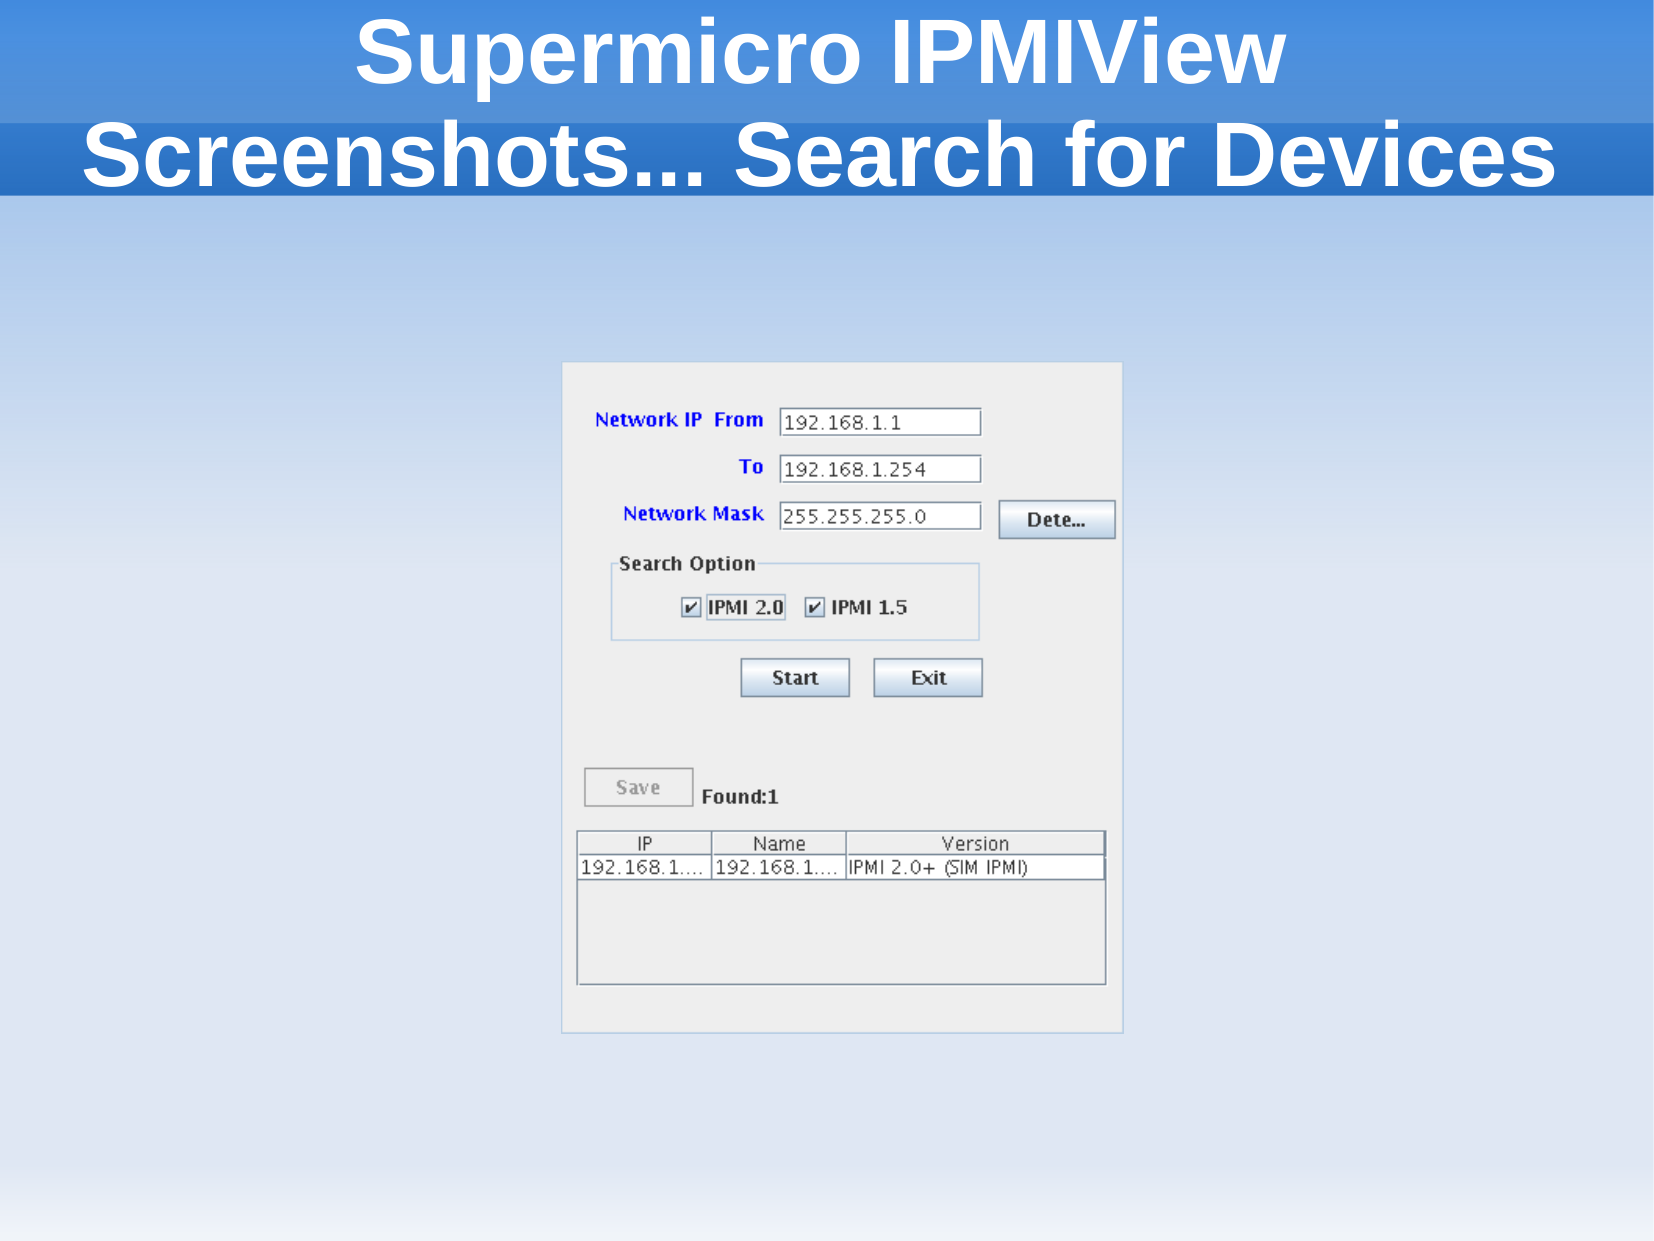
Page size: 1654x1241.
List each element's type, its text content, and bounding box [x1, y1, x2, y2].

picture [0, 0, 1654, 1241]
title Supermicro IPMIView Screenshots... Search for Devices [76, 1, 1565, 207]
